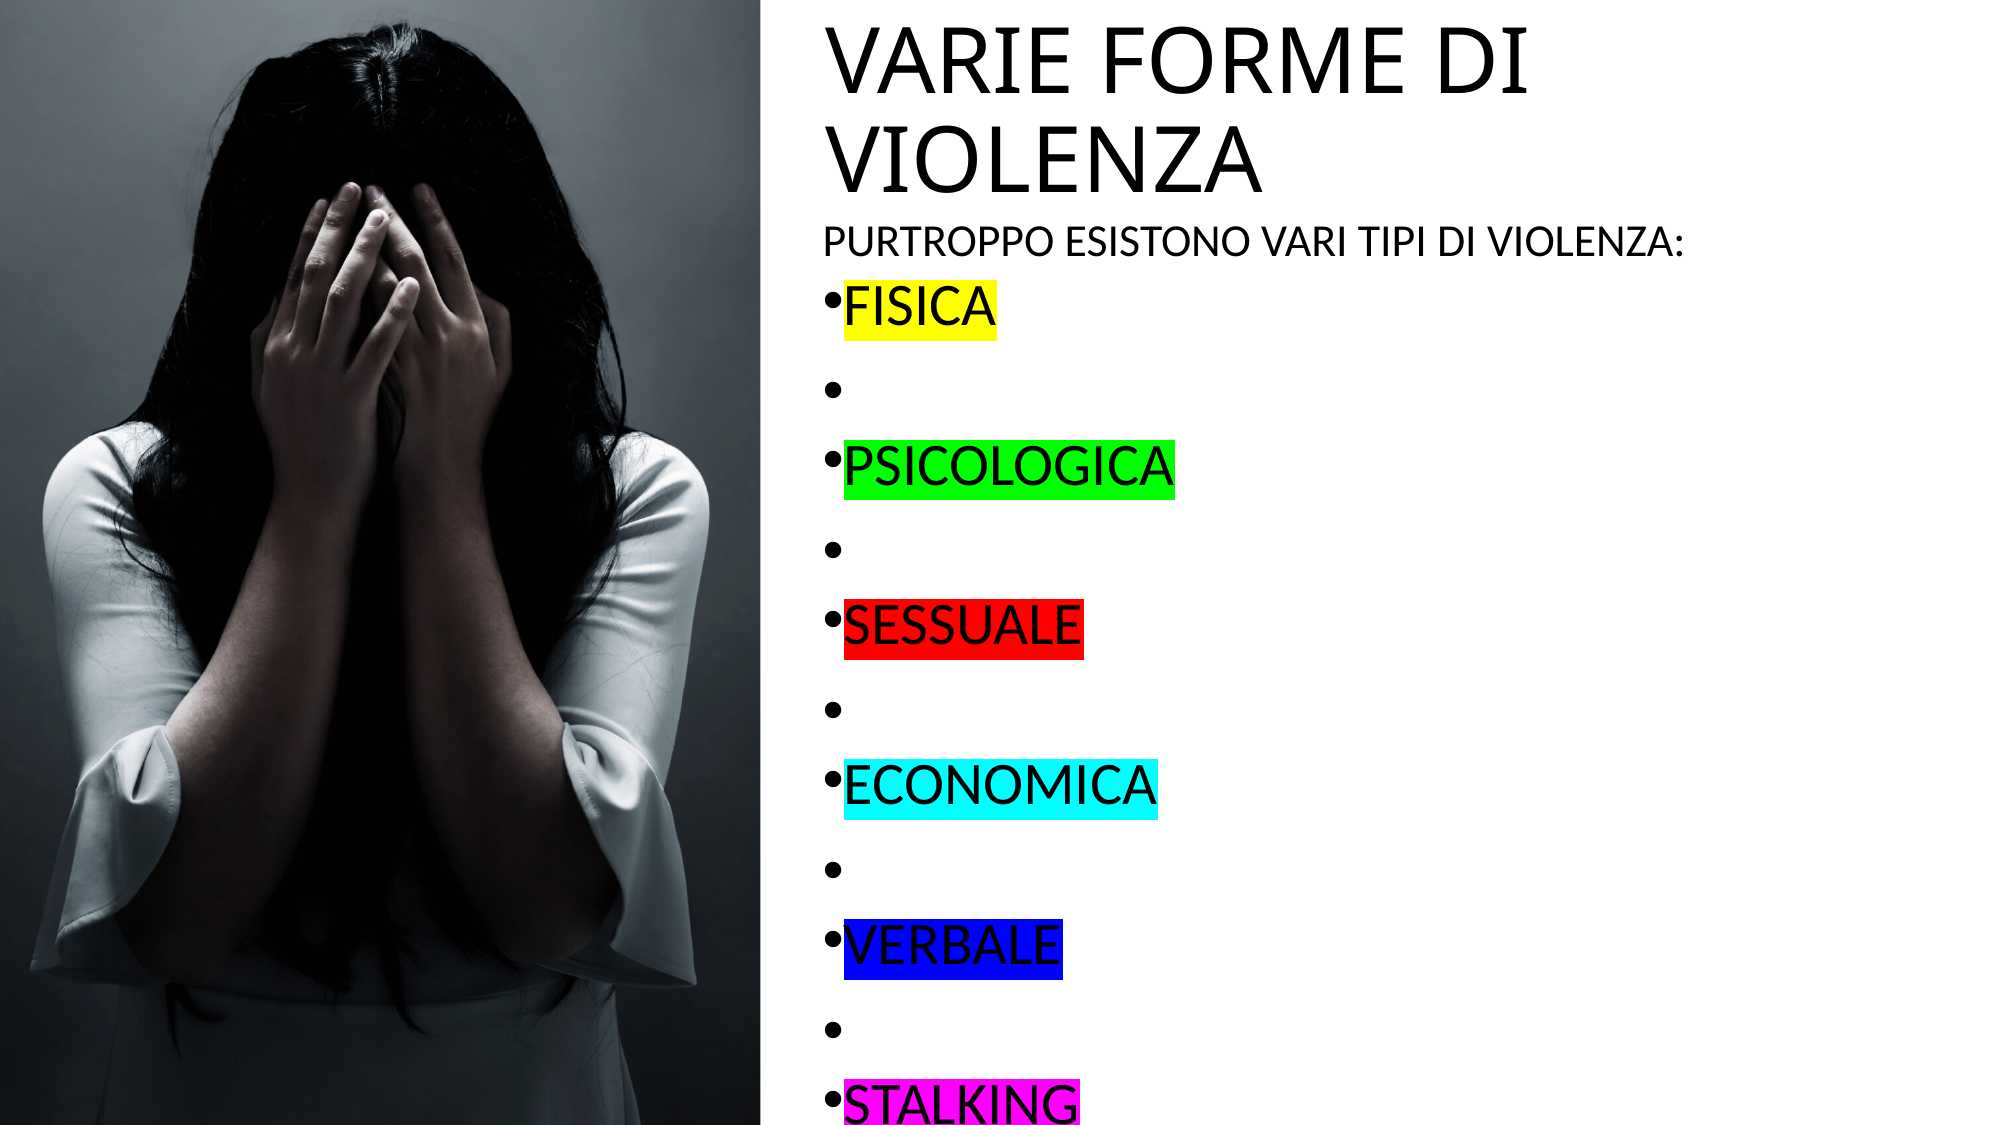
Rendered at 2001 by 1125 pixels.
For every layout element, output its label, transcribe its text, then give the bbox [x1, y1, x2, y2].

title VARIE FORME DI VIOLENZA [810, 6, 1892, 217]
subtitle PURTROPPO ESISTONO VARI TIPI DI VIOLENZA: FISICA PSICOLOGICA SESSUALE ECONOMICA VERBALE STALKING [807, 217, 1993, 1096]
picture [0, 0, 761, 1125]
